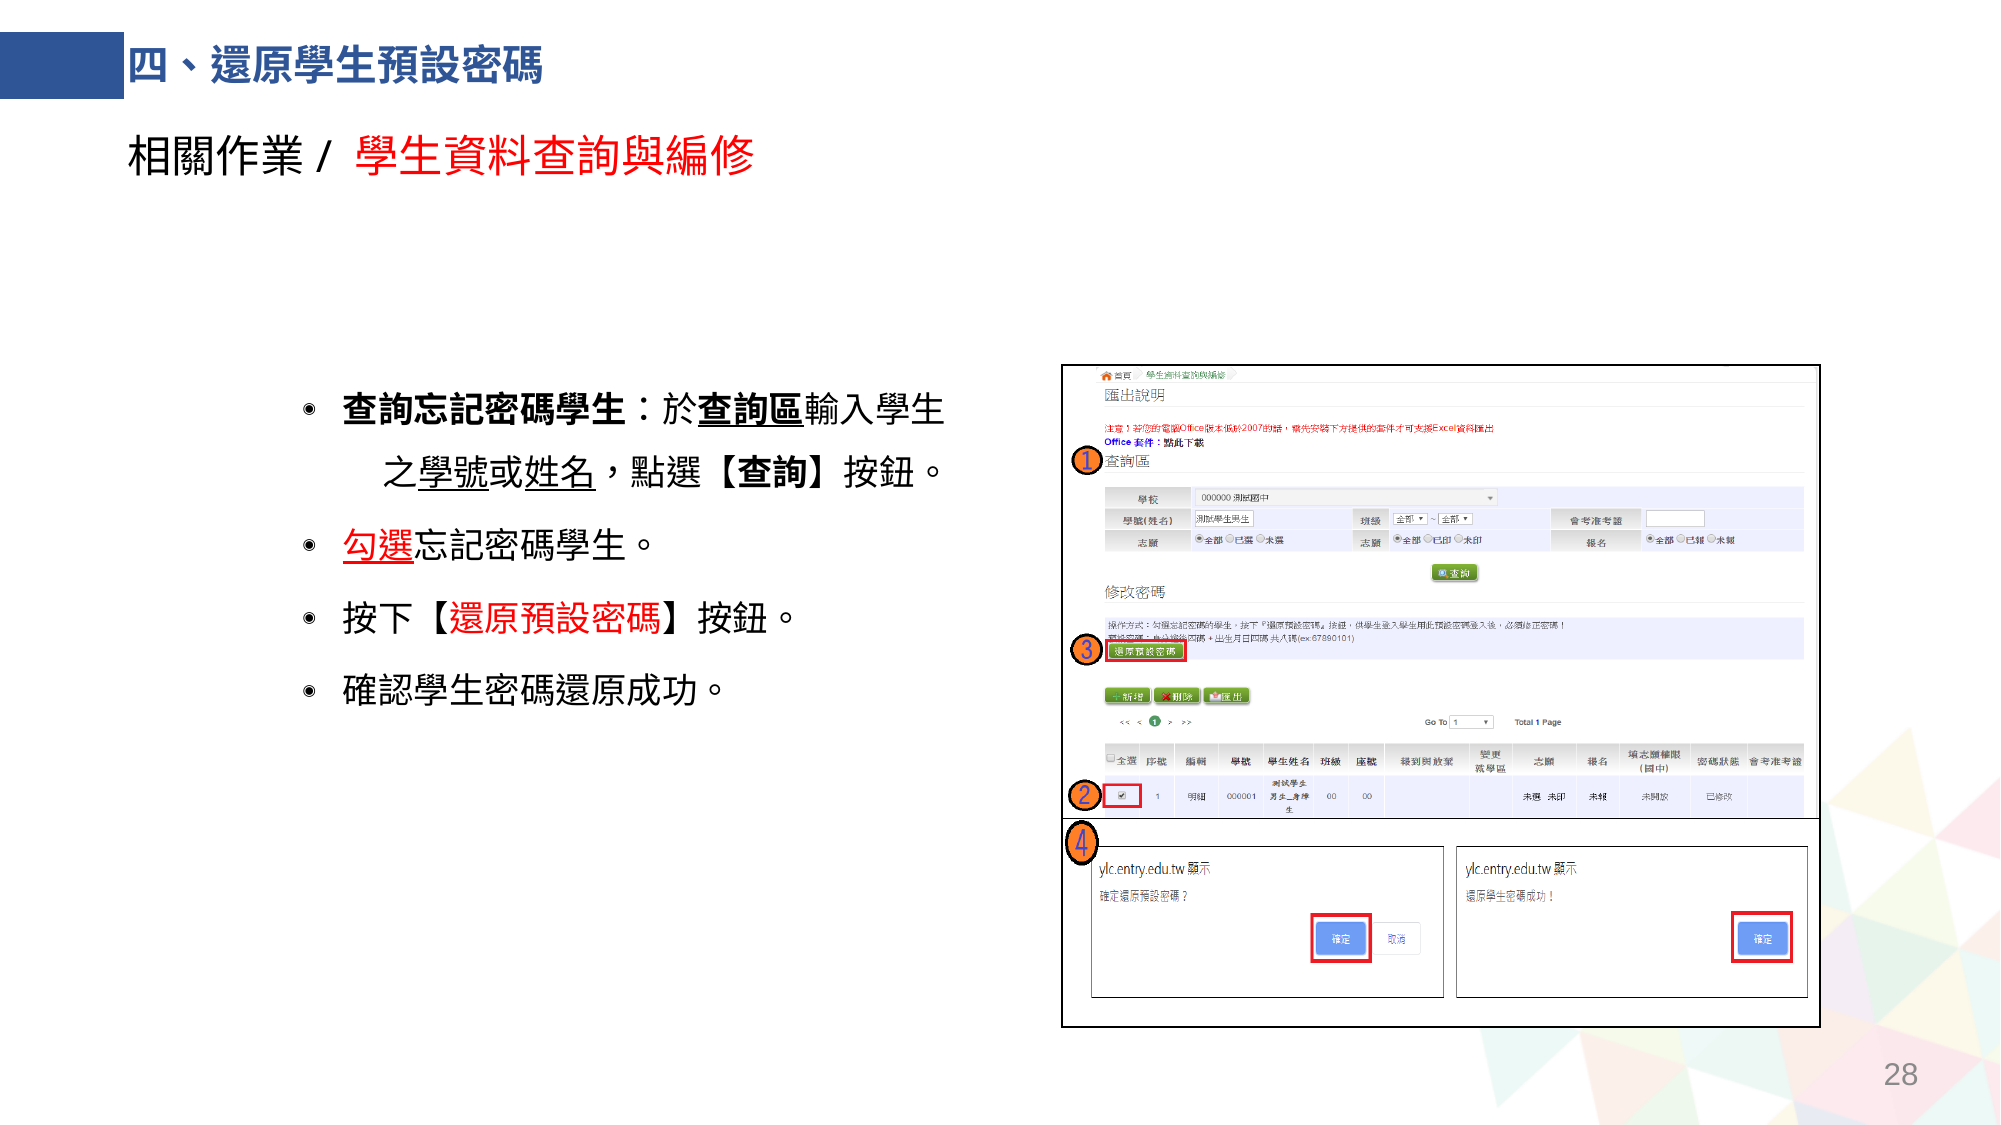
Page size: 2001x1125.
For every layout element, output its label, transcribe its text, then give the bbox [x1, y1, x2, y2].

picture [1062, 819, 1820, 1027]
picture [1062, 365, 1820, 818]
text_box 四、還原學生預設密碼 [112, 31, 609, 98]
text_box 相關作業/ 學生資料查詢與編修 [112, 120, 757, 190]
text_box 28 [1868, 1038, 1989, 1125]
text_box [0, 32, 124, 99]
list 查詢忘記密碼學生：於查詢區輸入學生之學號或姓名，點選【查詢】按鈕。 勾選忘記密碼學生。 按下【還原預設密碼】按鈕。 確認學生密碼還原成功。 [261, 350, 967, 738]
